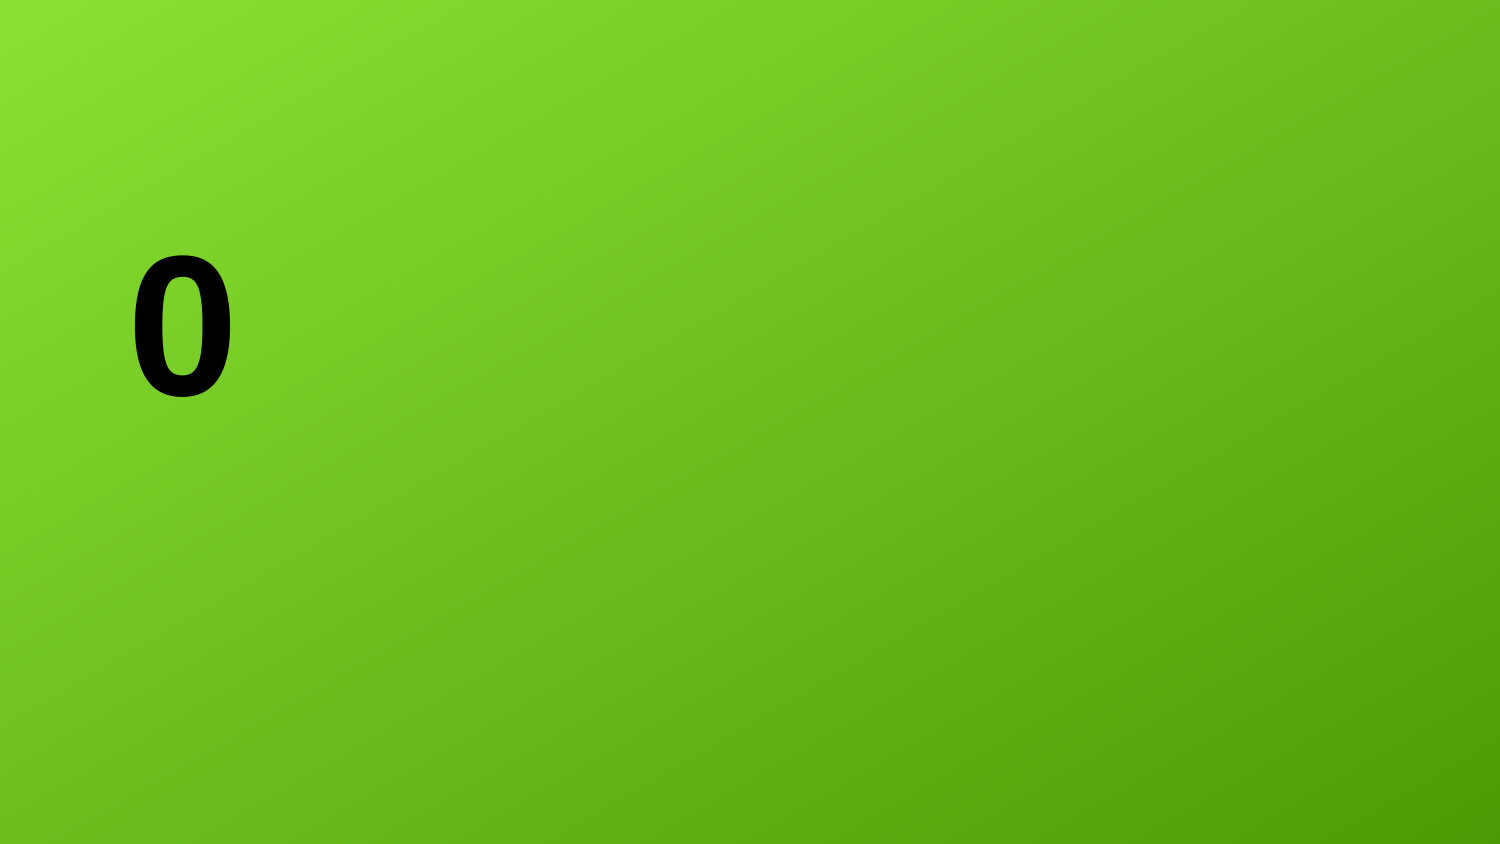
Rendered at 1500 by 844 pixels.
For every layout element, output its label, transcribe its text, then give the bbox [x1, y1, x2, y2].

title 0 [112, 259, 1388, 450]
